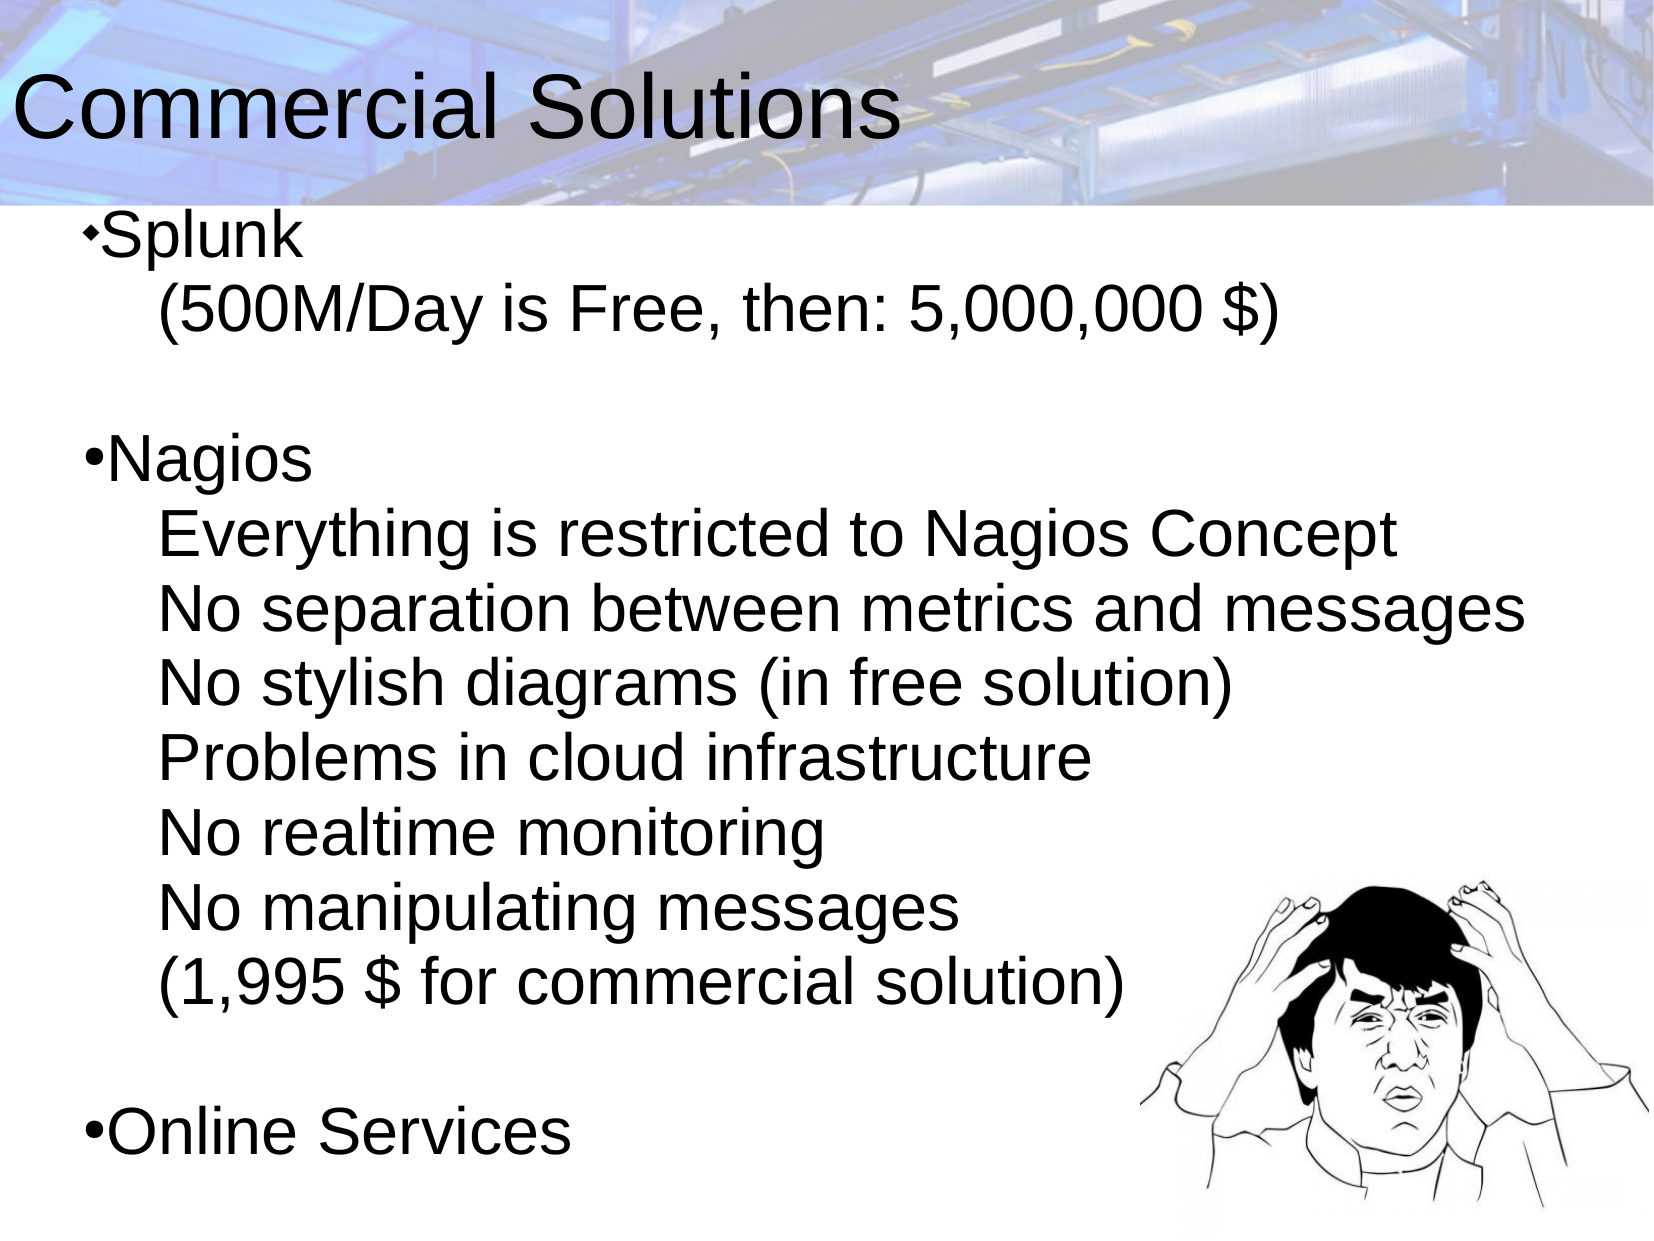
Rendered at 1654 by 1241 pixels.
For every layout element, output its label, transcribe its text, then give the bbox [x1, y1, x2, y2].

title Commercial Solutions [11, 2, 1501, 211]
picture [0, 0, 1654, 1241]
subtitle Splunk (500M/Day is Free, then: 5,000,000 $) Nagios Everything is restricted to Nagios Concept No separation between metrics and messages No stylish diagrams (in free solution) Problems in cloud infrastructure No realtime monitoring No manipulating messages (1,995 $ for commercial solution) Online Services [82, 165, 1538, 1201]
